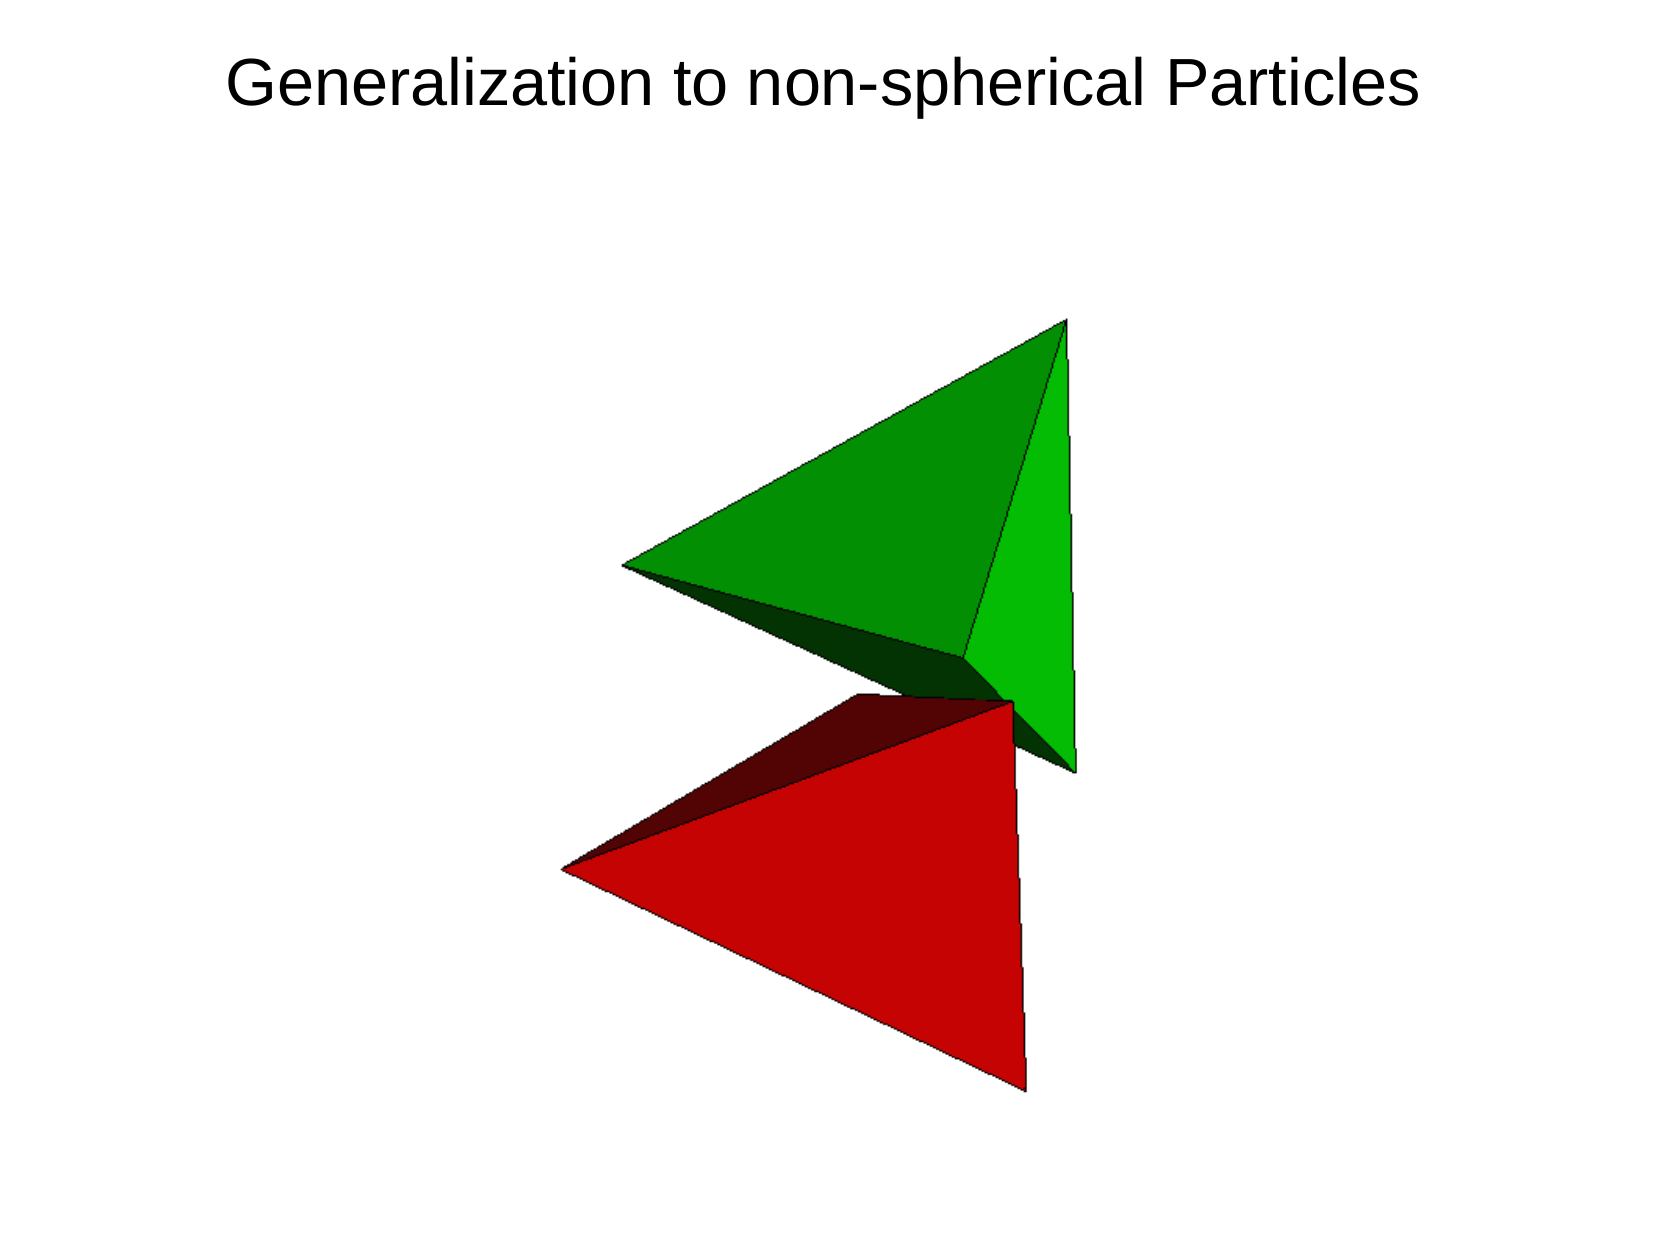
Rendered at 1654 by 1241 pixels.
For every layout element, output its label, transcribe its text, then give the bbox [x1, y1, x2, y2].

text_box Generalization to non-spherical Particles [210, 37, 1561, 128]
picture [372, 136, 1310, 1119]
